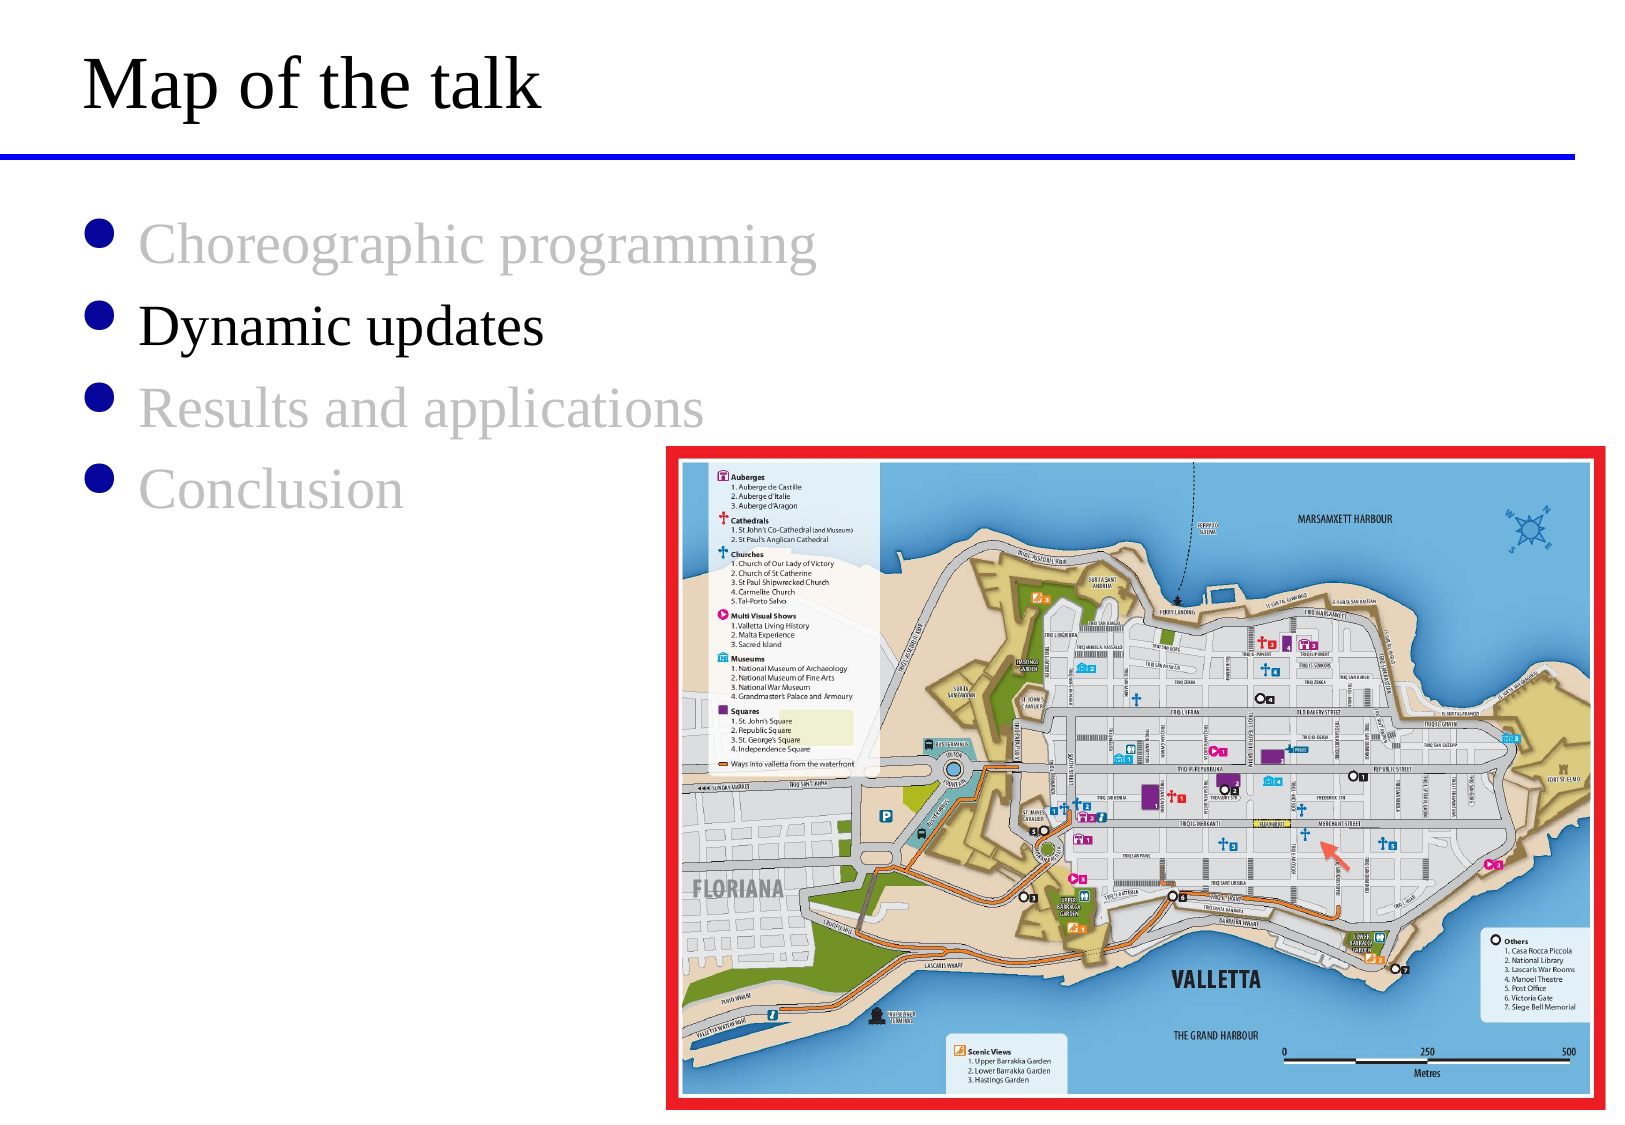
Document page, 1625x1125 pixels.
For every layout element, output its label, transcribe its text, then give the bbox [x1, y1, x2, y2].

list Choreographic programming Dynamic updates Results and applications Conclusion [67, 198, 1544, 1061]
title Map of the talk [67, 27, 1544, 131]
picture [666, 446, 1606, 1111]
